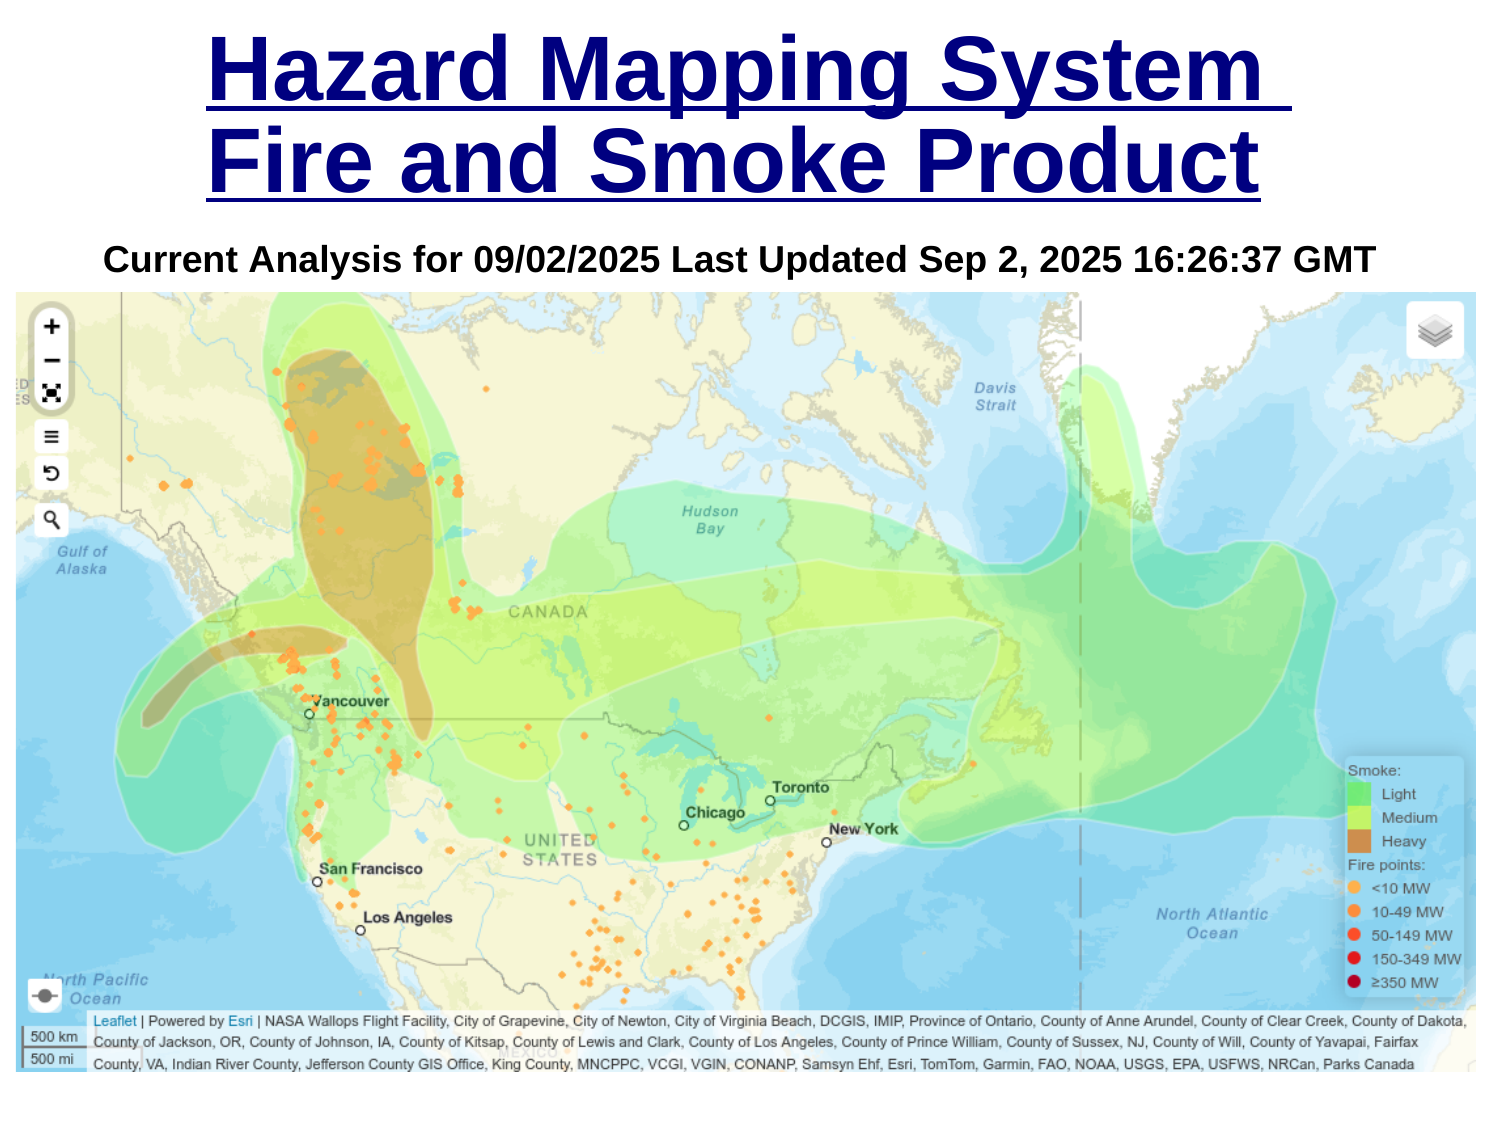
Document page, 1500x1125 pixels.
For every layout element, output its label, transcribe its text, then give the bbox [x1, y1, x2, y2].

picture [15, 292, 1476, 1072]
text_box Hazard Mapping System Fire and Smoke Product [191, 1, 1311, 227]
text_box Current Analysis for 09/02/2025 Last Updated Sep 2, 2025 16:26:37 GMT [75, 227, 1406, 289]
